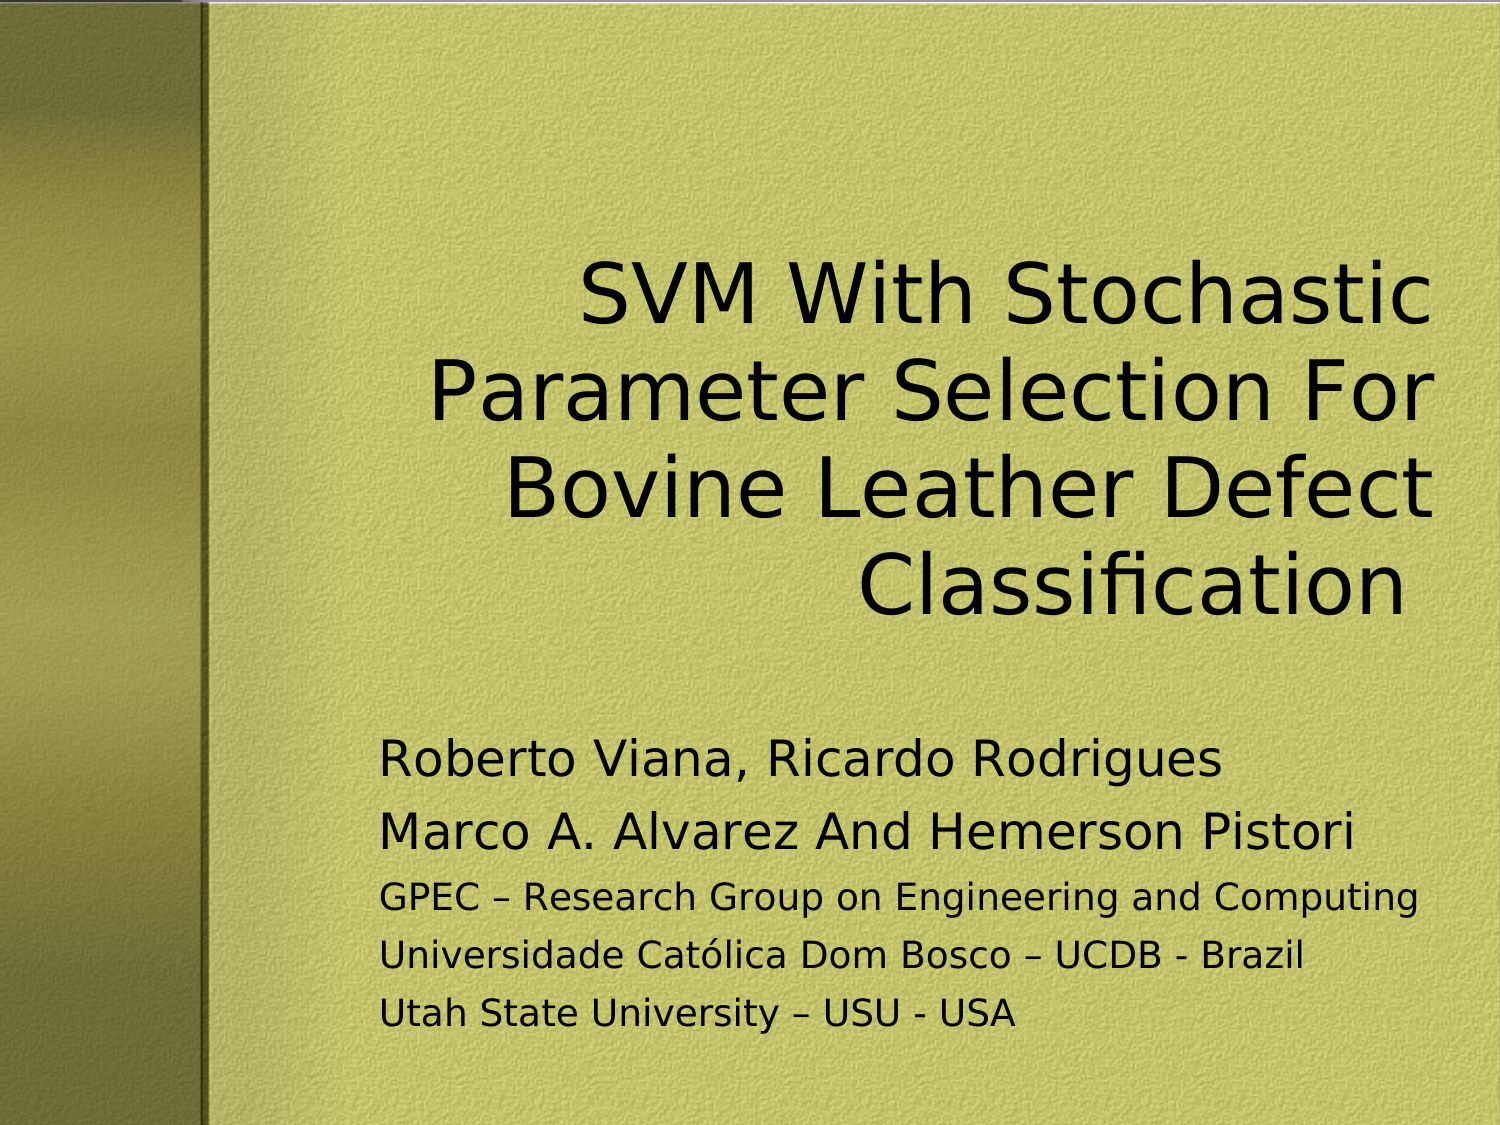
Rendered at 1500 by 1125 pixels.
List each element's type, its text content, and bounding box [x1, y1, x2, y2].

title SVM With Stochastic Parameter Selection For Bovine Leather Defect Classification [212, 15, 1450, 866]
subtitle Roberto Viana, Ricardo Rodrigues Marco A. Alvarez And Hemerson Pistori GPEC – Research Group on Engineering and Computing Universidade Católica Dom Bosco – UCDB - Brazil Utah State University – USU - USA [289, 649, 1465, 1125]
picture [0, 0, 1500, 1125]
